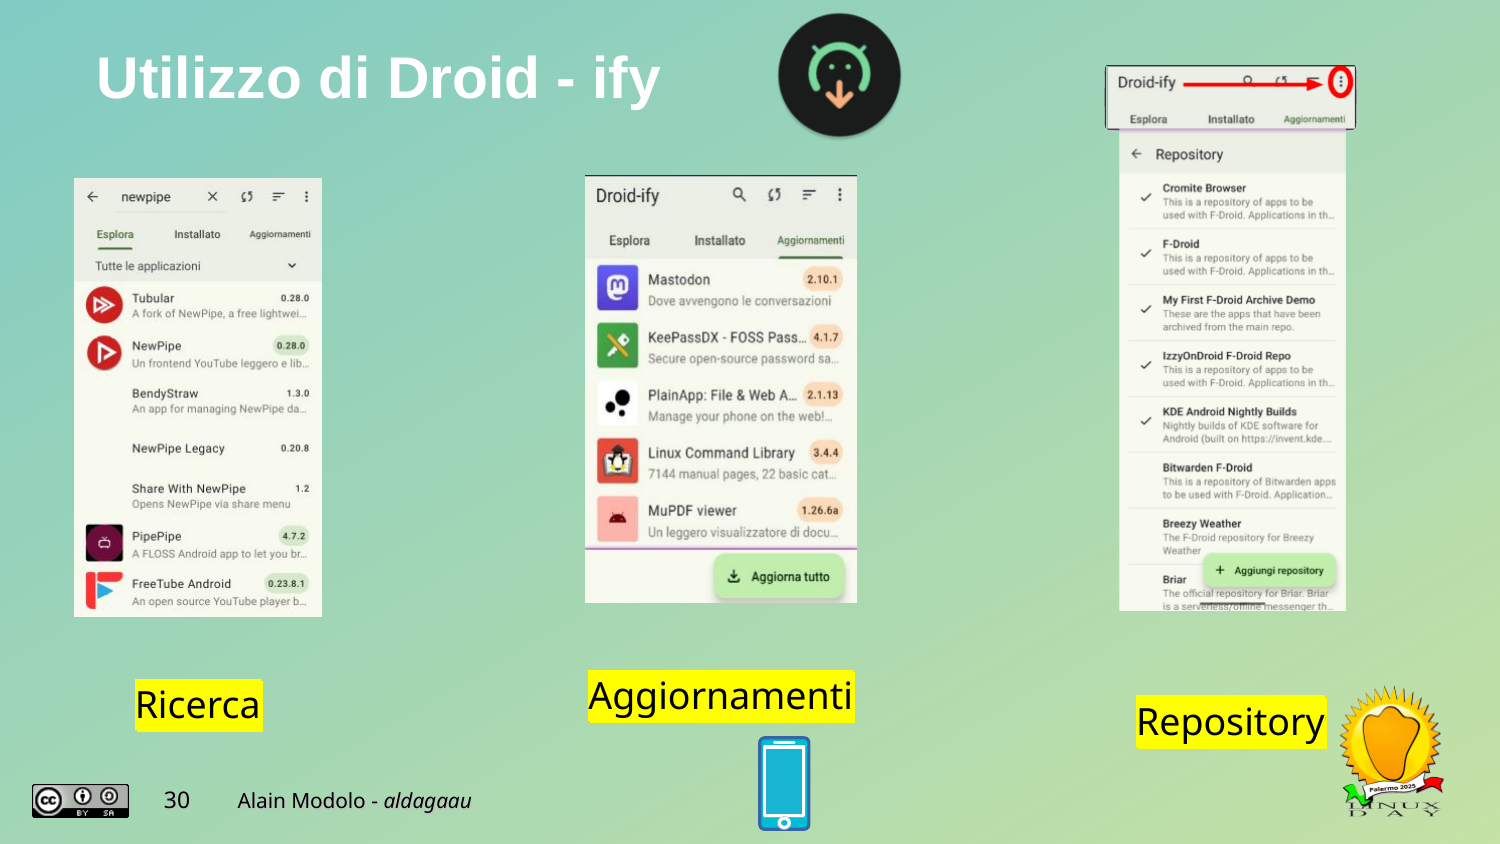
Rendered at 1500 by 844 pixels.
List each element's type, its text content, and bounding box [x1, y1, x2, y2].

picture [585, 175, 857, 603]
title Utilizzo di Droid - ify [0, 29, 758, 128]
picture [1233, 670, 1500, 844]
picture [32, 784, 129, 818]
picture [1104, 65, 1357, 611]
picture [74, 178, 322, 618]
text_box [759, 737, 809, 830]
picture [773, 8, 906, 142]
